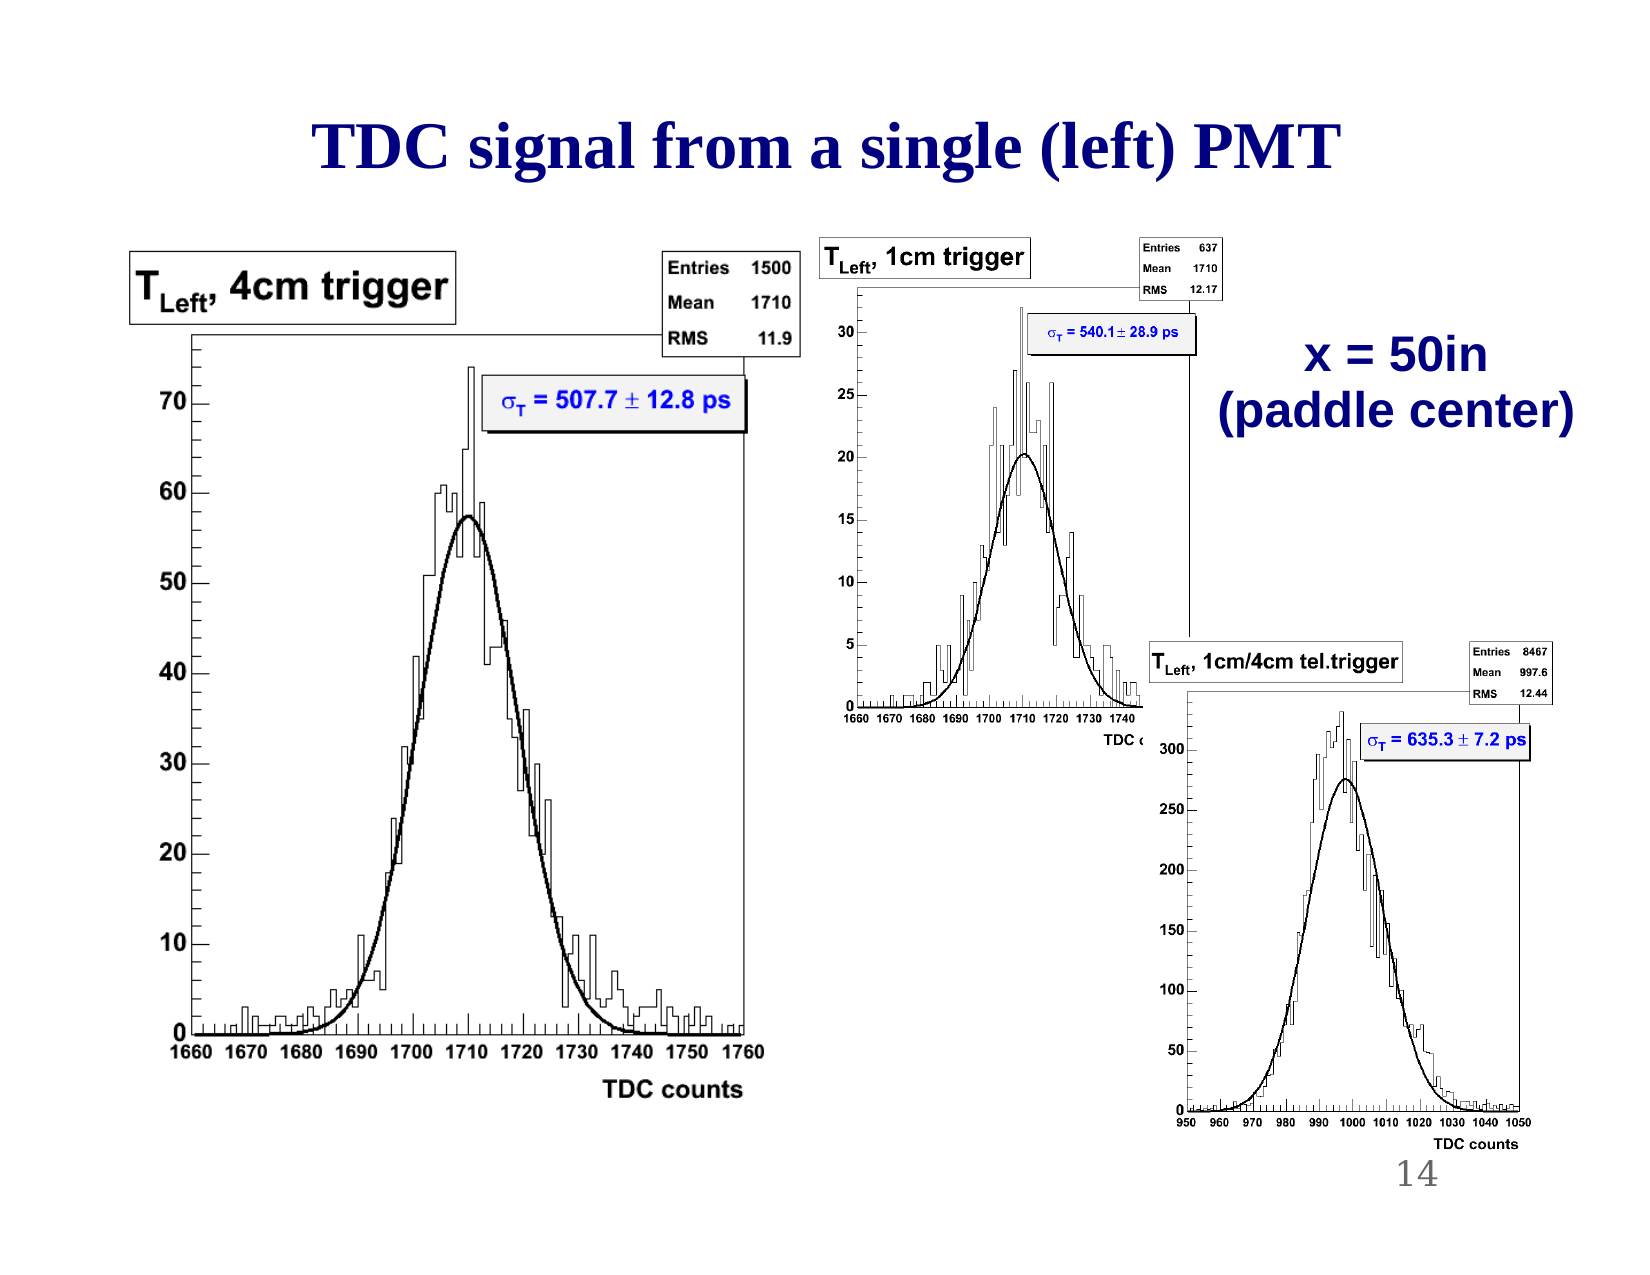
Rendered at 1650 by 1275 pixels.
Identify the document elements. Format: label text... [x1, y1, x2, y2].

text_box x = 50in (paddle center) [1217, 326, 1576, 442]
text_box <number> [1394, 1154, 1592, 1195]
text_box TDC signal from a single (left) PMT [311, 109, 1351, 188]
picture [120, 233, 1563, 1167]
